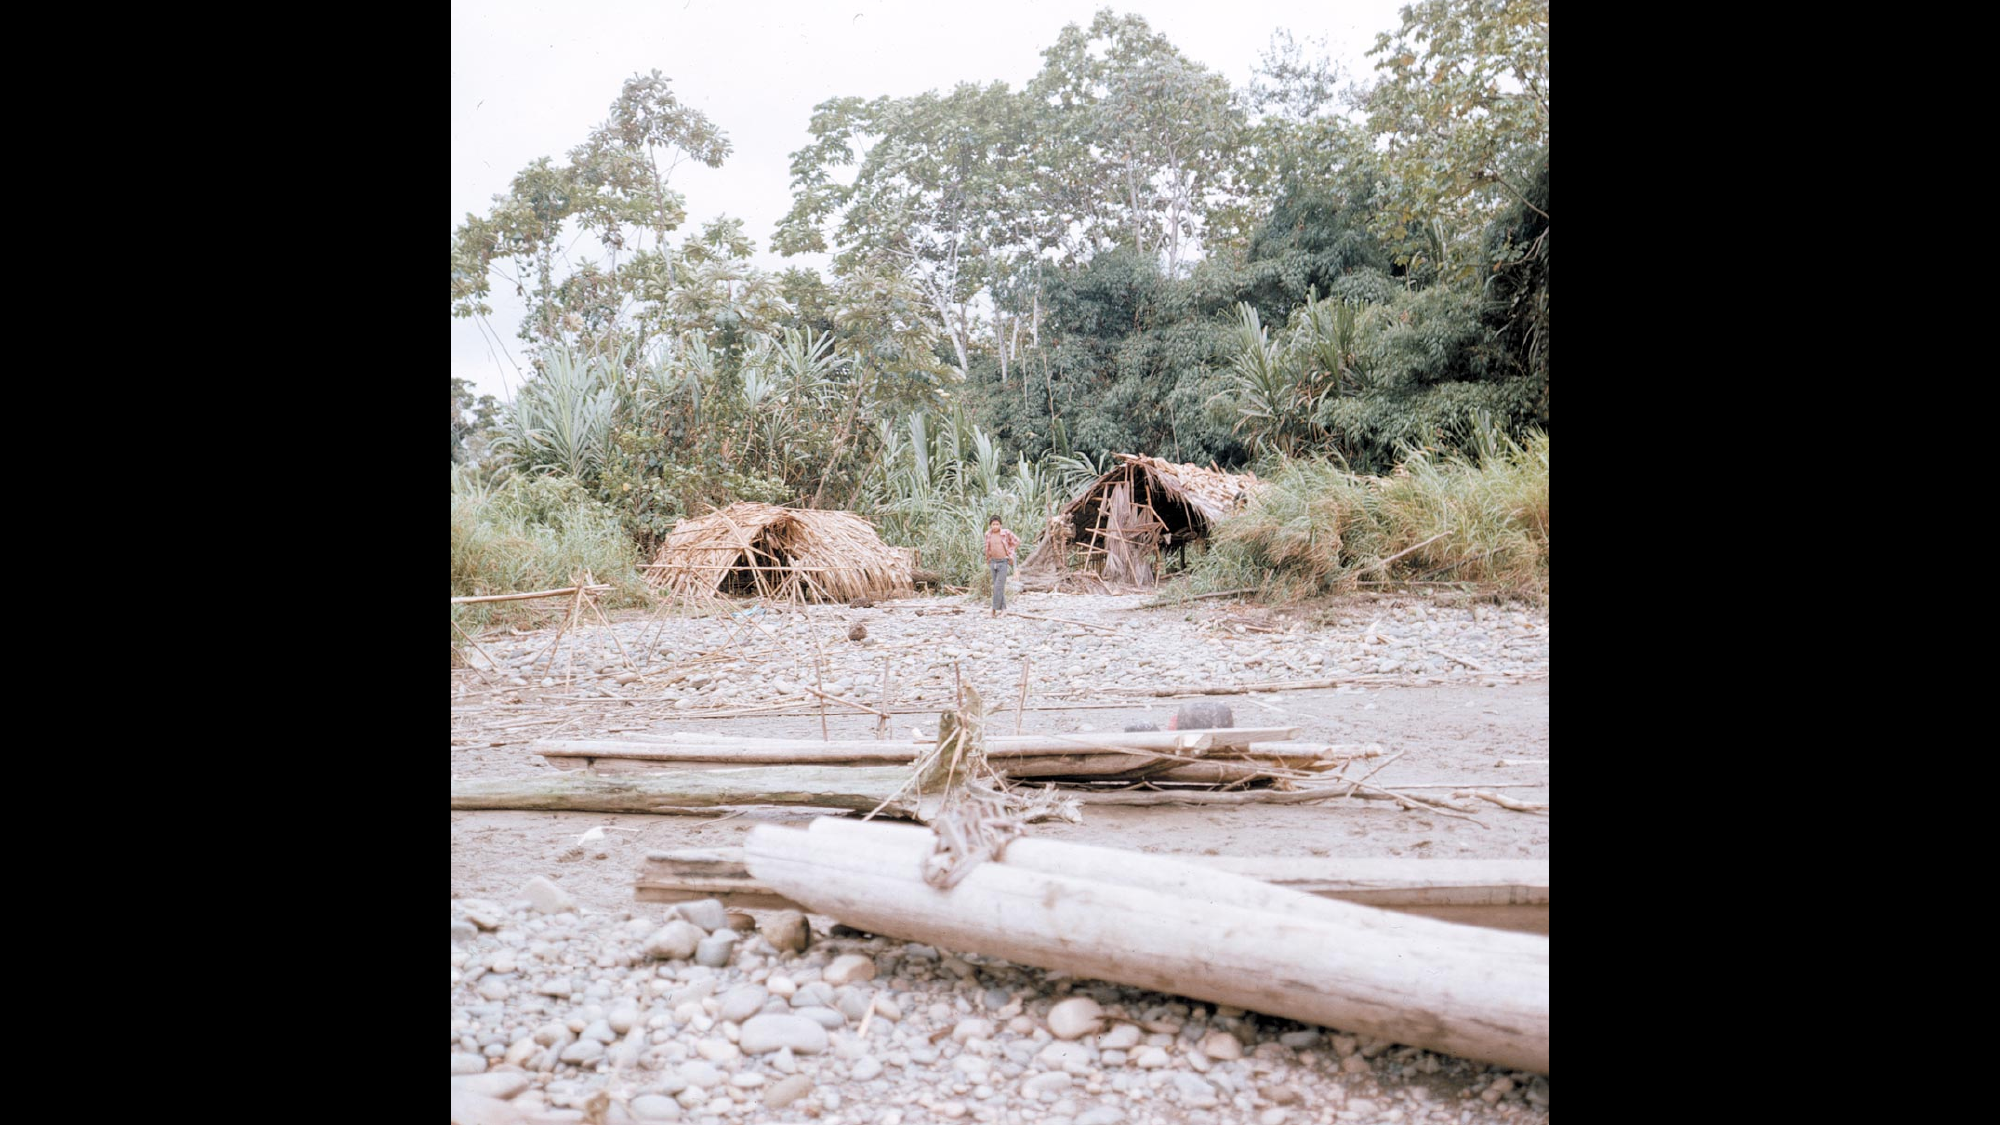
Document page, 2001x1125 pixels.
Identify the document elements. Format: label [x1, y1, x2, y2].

picture [451, 0, 1549, 1125]
